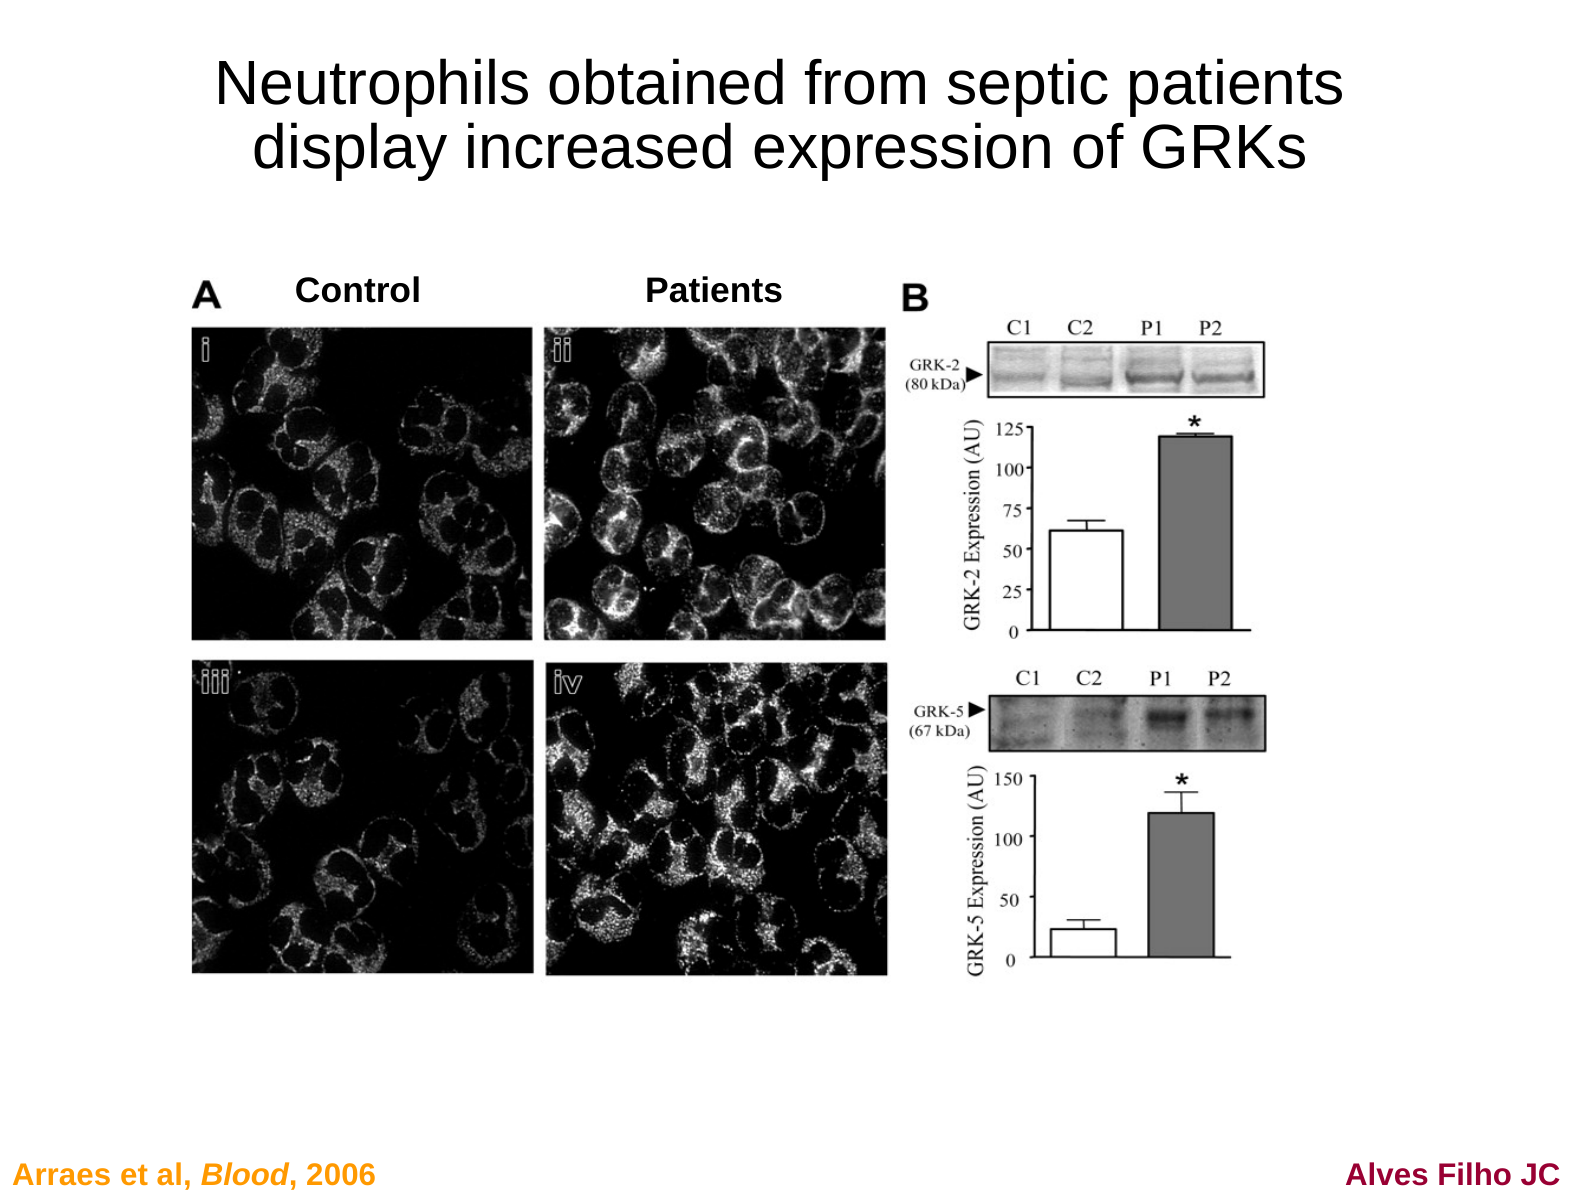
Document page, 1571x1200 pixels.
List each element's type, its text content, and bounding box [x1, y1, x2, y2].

text_box Arraes et al, Blood, 2006 [0, 1146, 392, 1200]
text_box Control Patients [250, 259, 838, 319]
text_box Alves Filho JC [1329, 1145, 1571, 1200]
picture [191, 277, 1293, 1004]
text_box Neutrophils obtained from septic patients display increased expression of GRKs [157, 45, 1404, 190]
